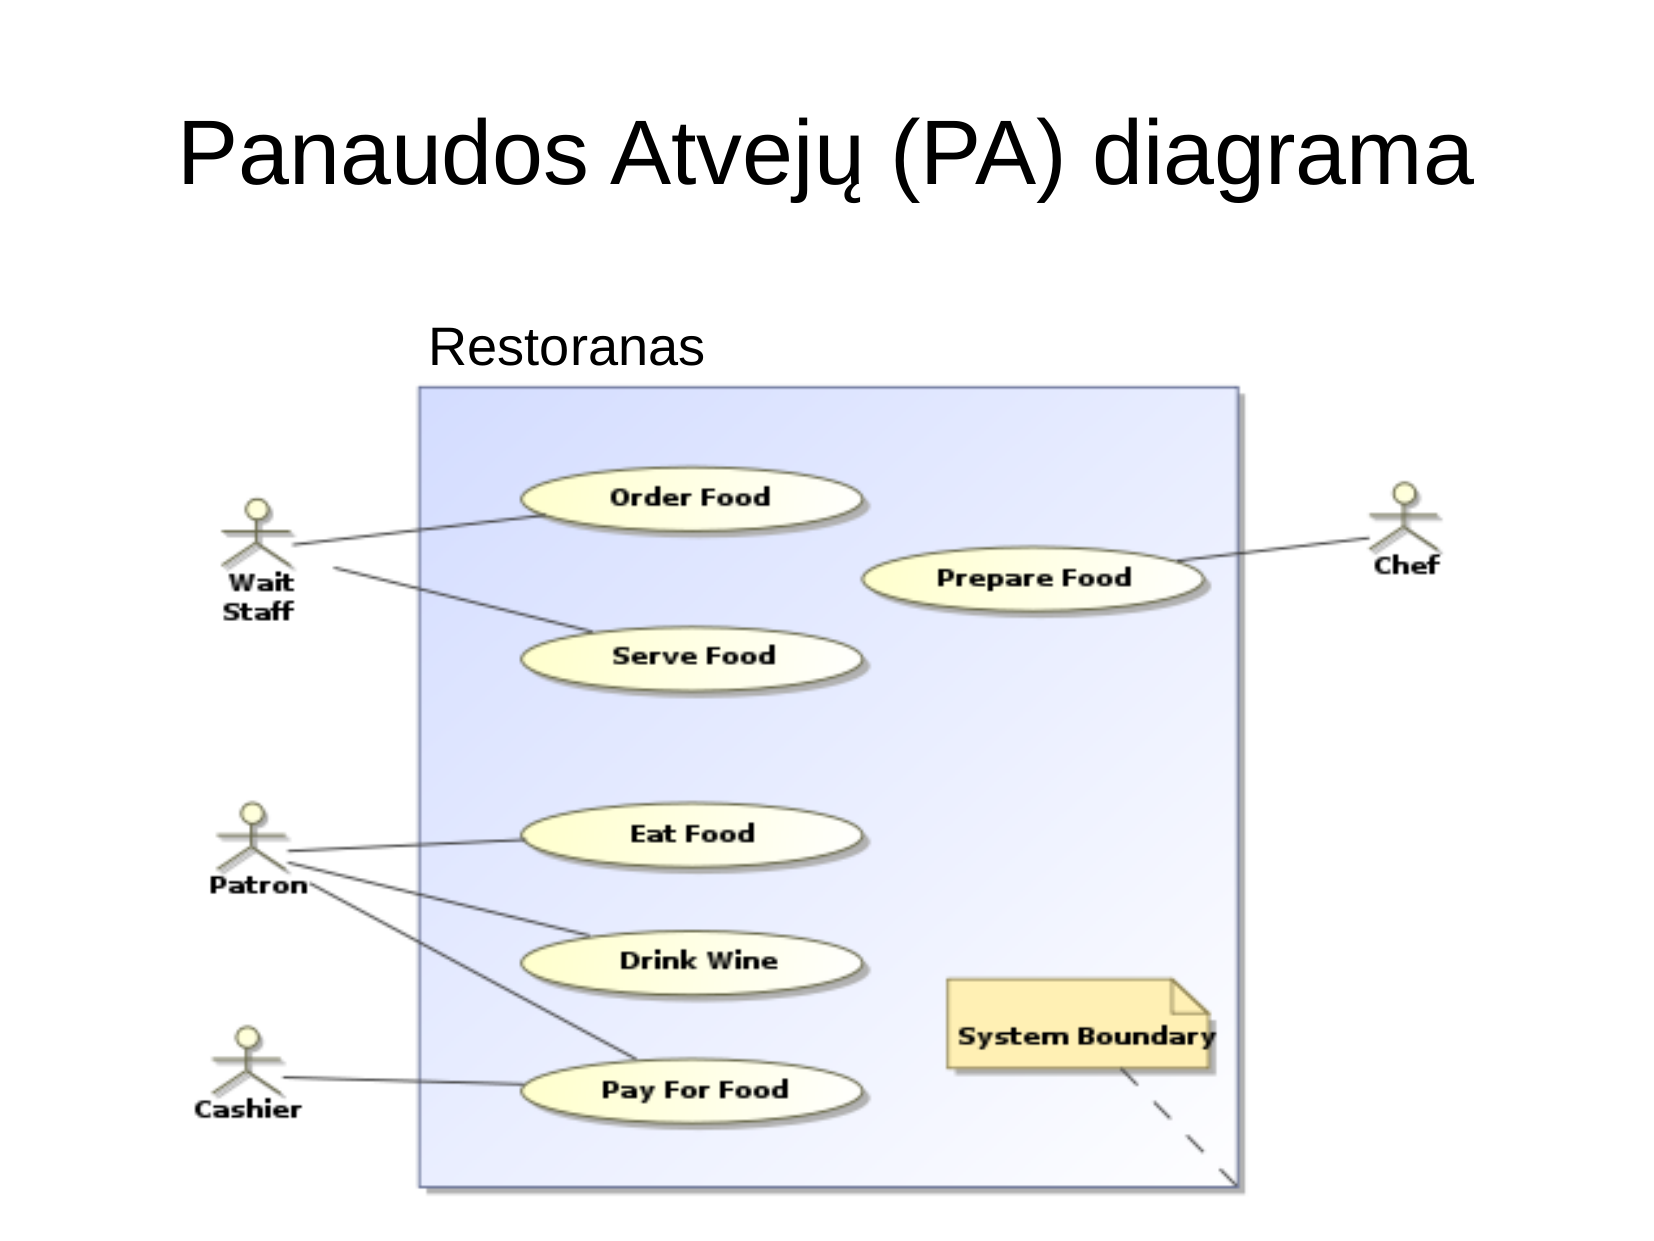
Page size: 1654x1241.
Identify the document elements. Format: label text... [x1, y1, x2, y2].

title Panaudos Atvejų (PA) diagrama [82, 49, 1571, 257]
picture [177, 383, 1477, 1211]
text_box Restoranas [413, 308, 916, 384]
